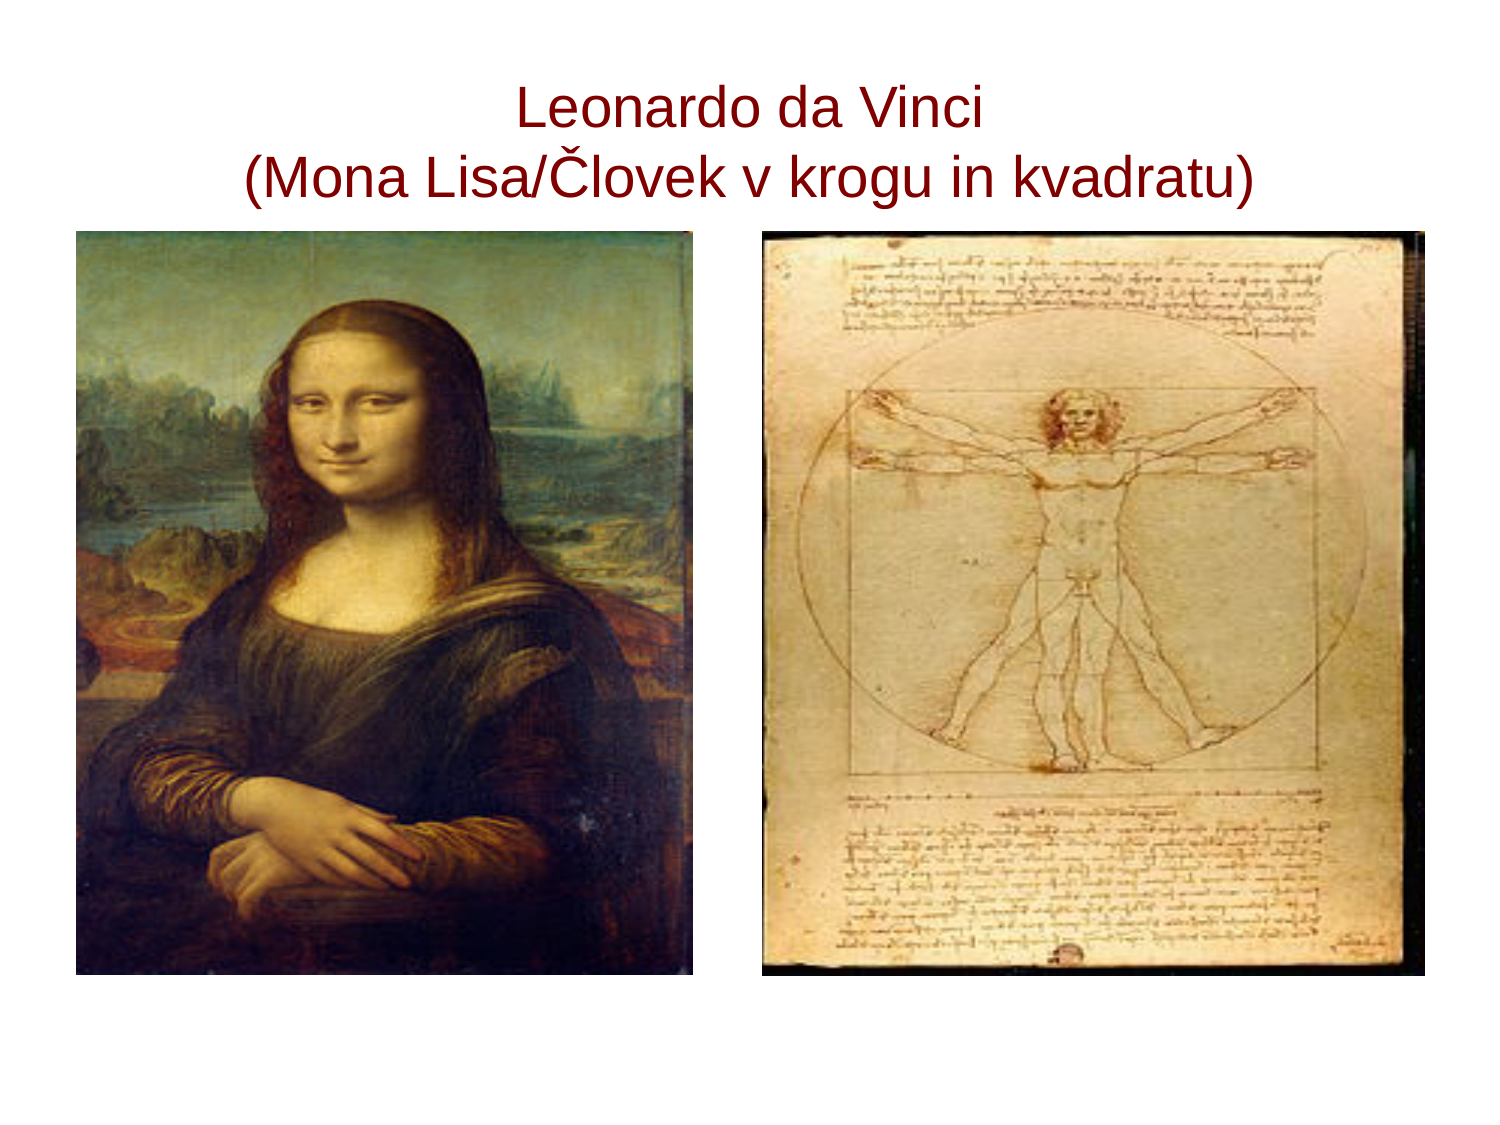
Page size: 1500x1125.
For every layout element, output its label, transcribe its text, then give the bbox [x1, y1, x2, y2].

title Leonardo da Vinci (Mona Lisa/Človek v krogu in kvadratu) [75, 45, 1425, 233]
picture [762, 231, 1425, 977]
picture [76, 231, 693, 975]
